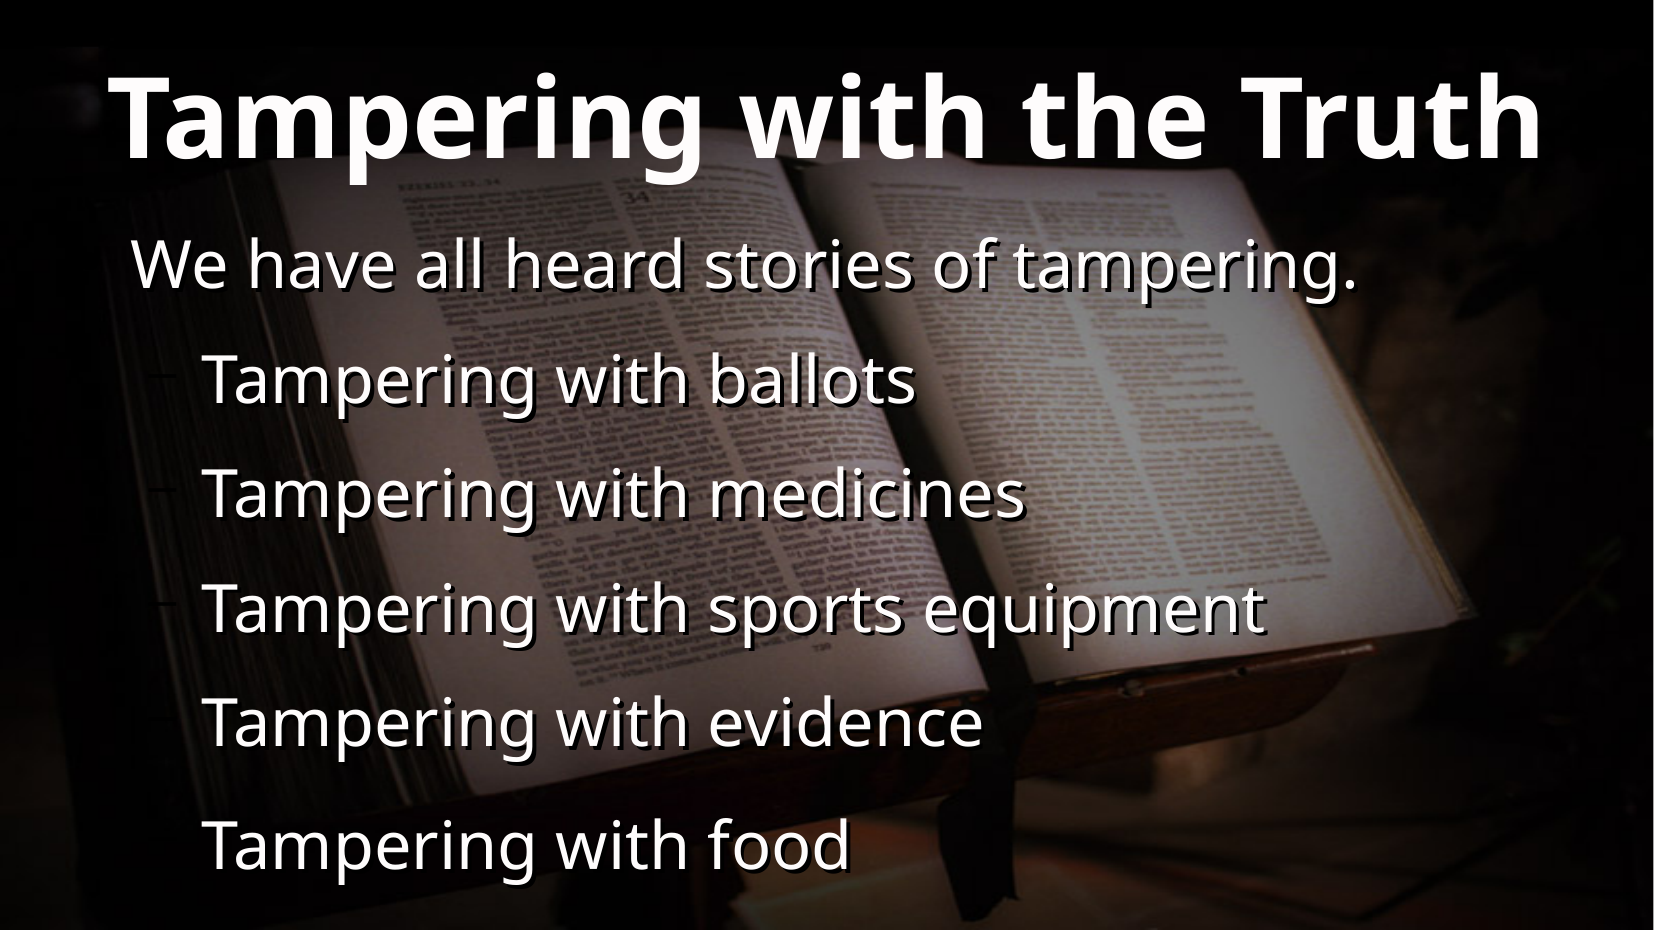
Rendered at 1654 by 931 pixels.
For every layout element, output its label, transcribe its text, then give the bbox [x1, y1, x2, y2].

list We have all heard stories of tampering. Tampering with ballots Tampering with medicines Tampering with sports equipment Tampering with evidence Tampering with food [60, 217, 1606, 901]
picture [0, 0, 1654, 930]
title Tampering with the Truth [82, 37, 1571, 193]
